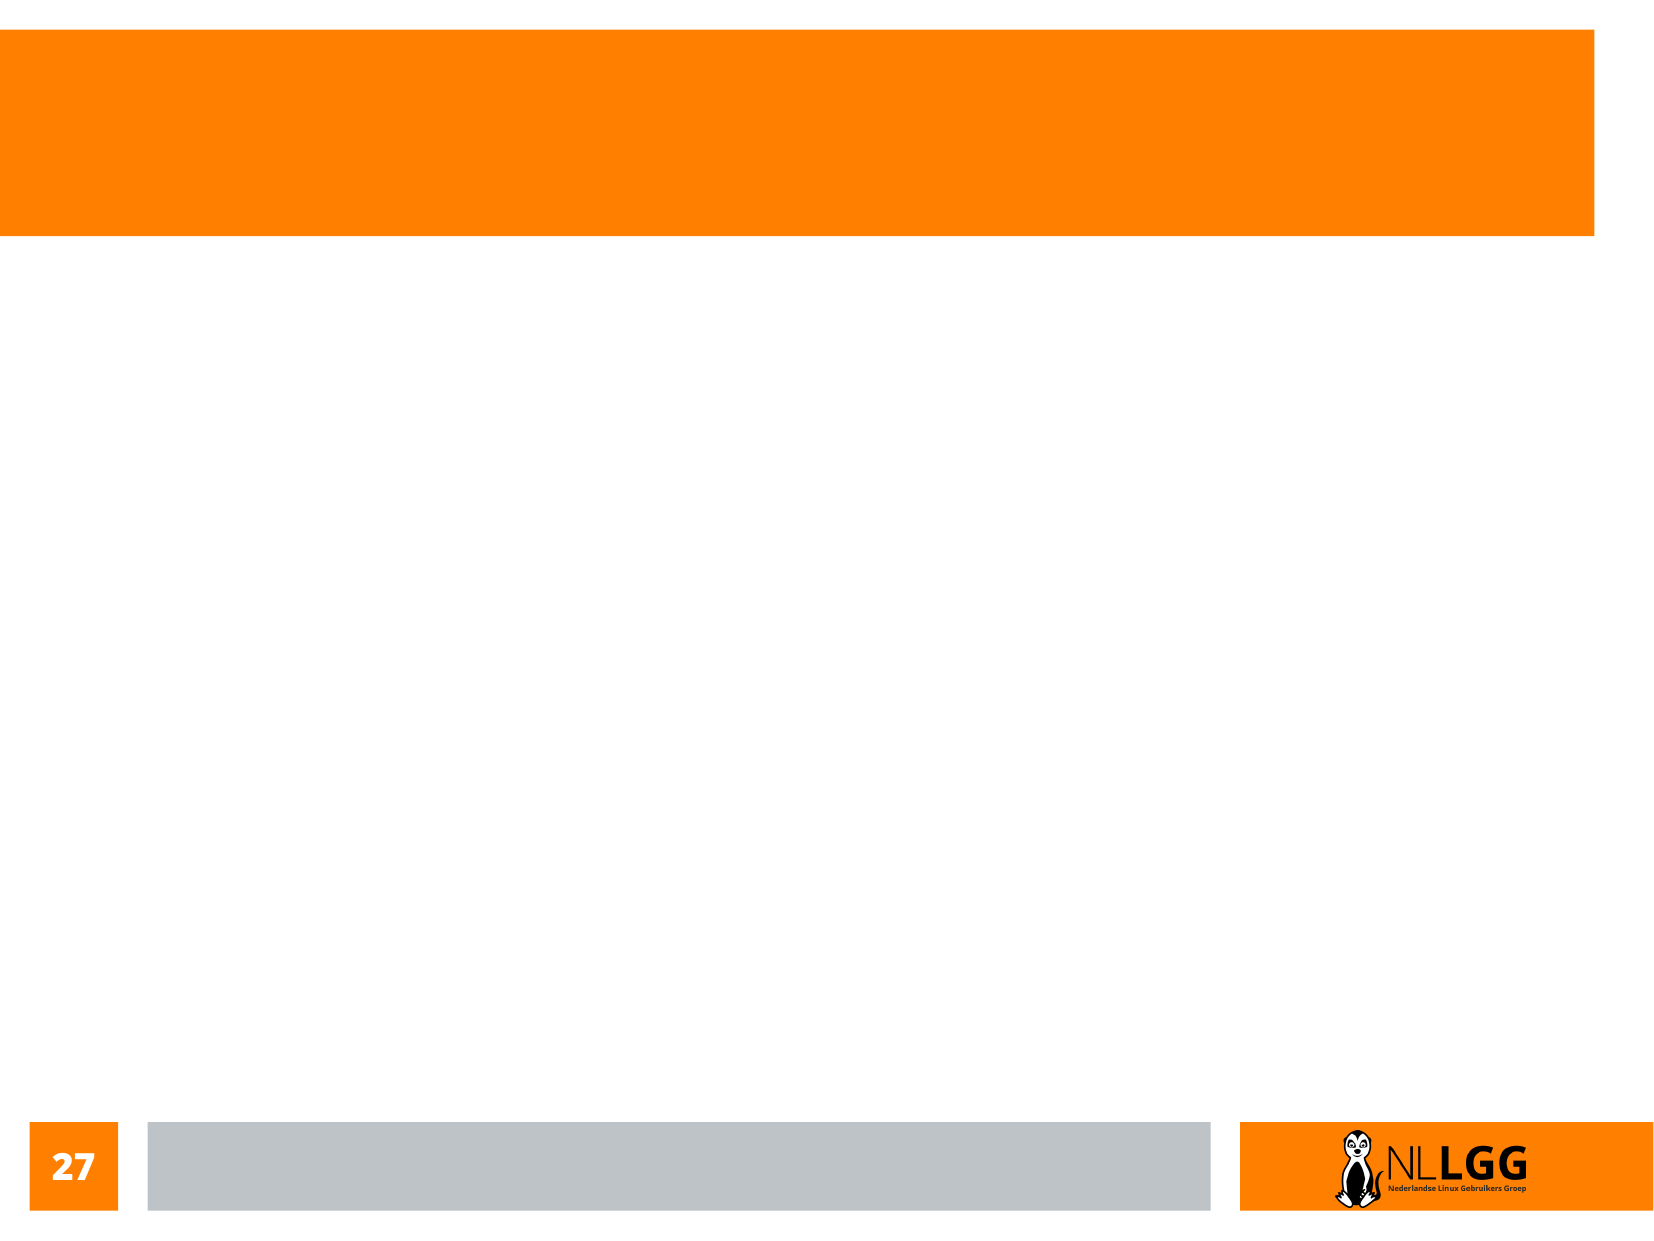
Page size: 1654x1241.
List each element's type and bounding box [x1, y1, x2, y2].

picture [1335, 1130, 1526, 1208]
